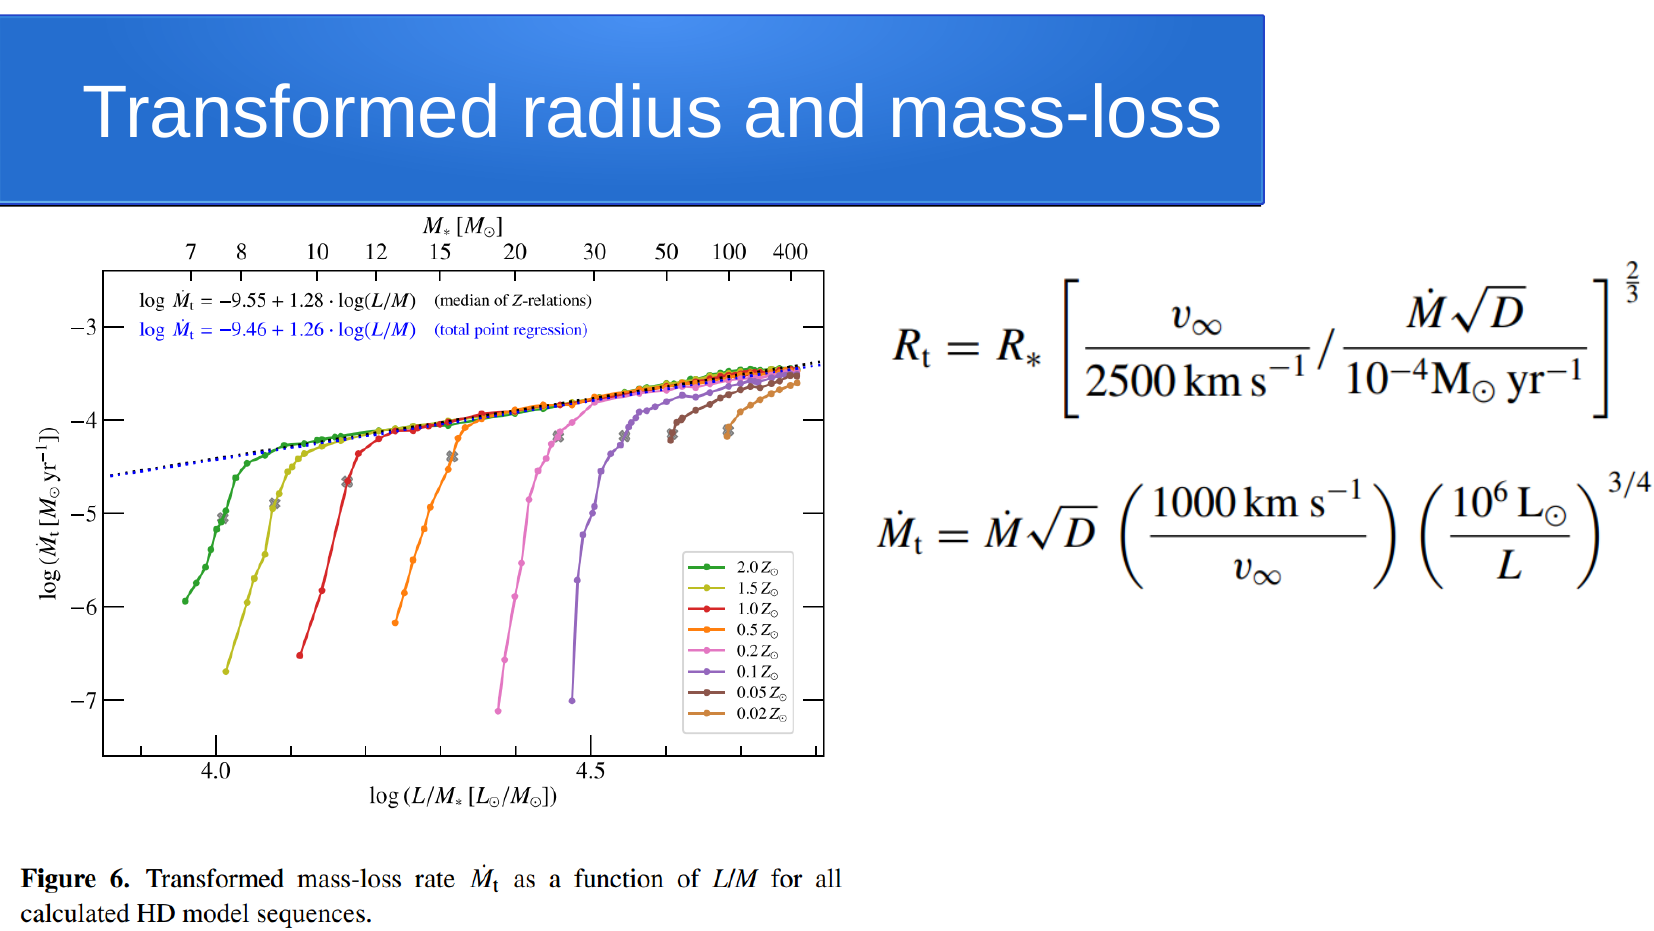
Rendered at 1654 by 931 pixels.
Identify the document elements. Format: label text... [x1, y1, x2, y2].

picture [885, 250, 1654, 437]
picture [870, 446, 1654, 616]
picture [0, 208, 856, 931]
title Transformed radius and mass-loss [82, 35, 1235, 189]
